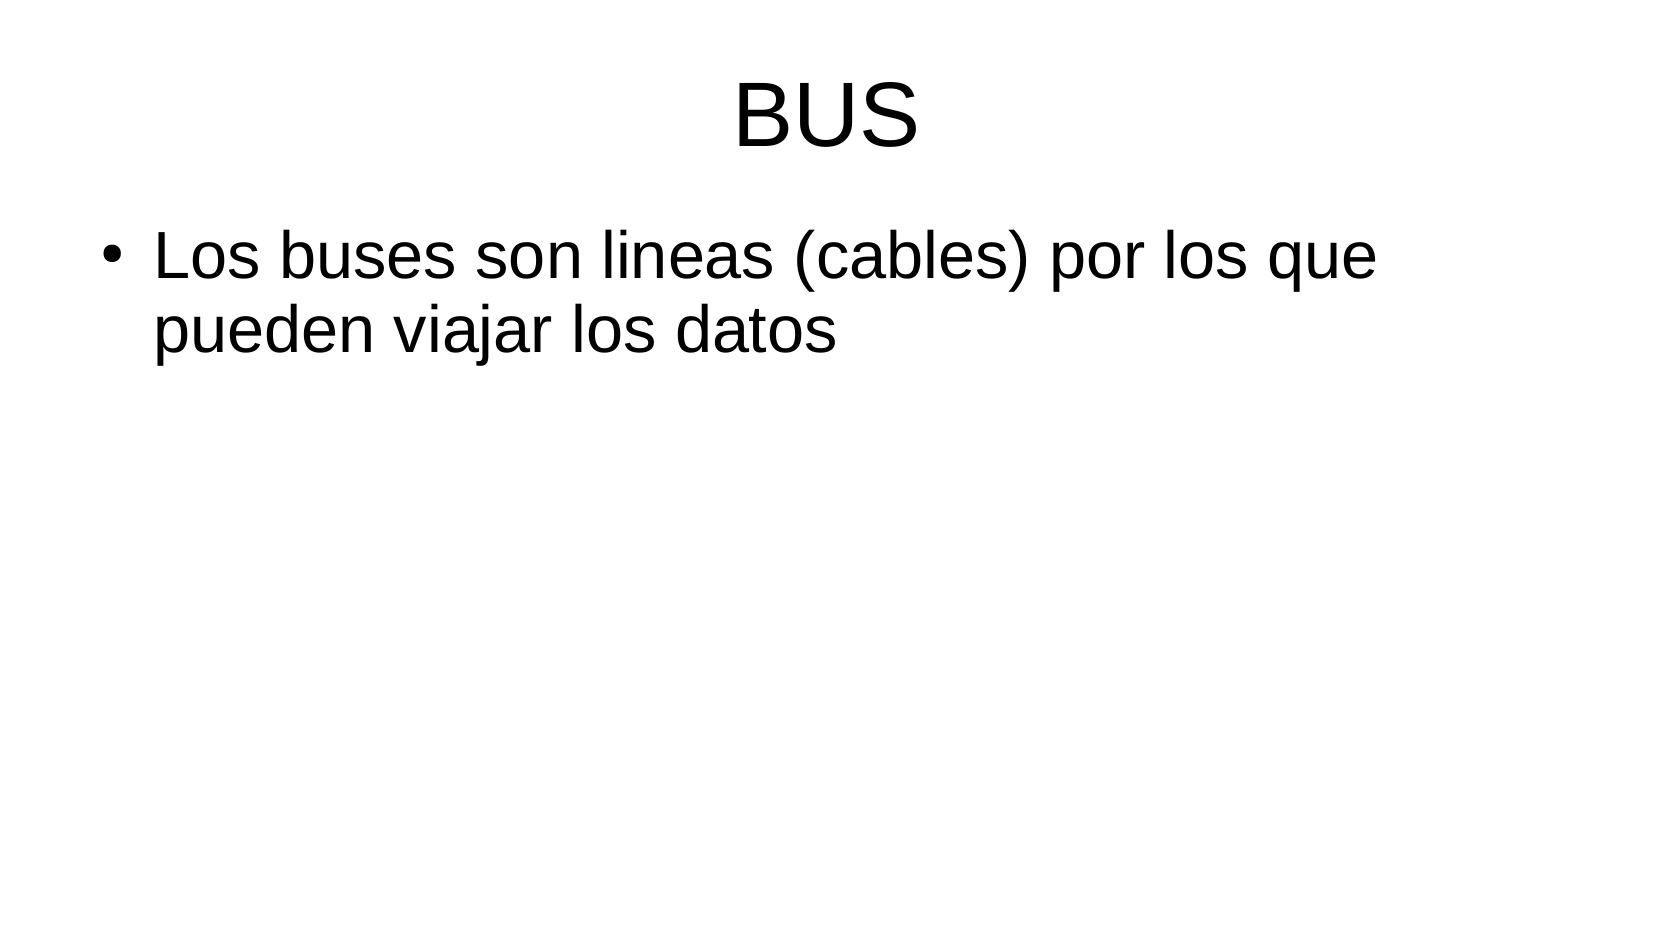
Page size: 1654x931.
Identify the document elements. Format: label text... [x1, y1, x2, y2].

title BUS [82, 37, 1571, 193]
list Los buses son lineas (cables) por los que pueden viajar los datos [82, 217, 1571, 758]
